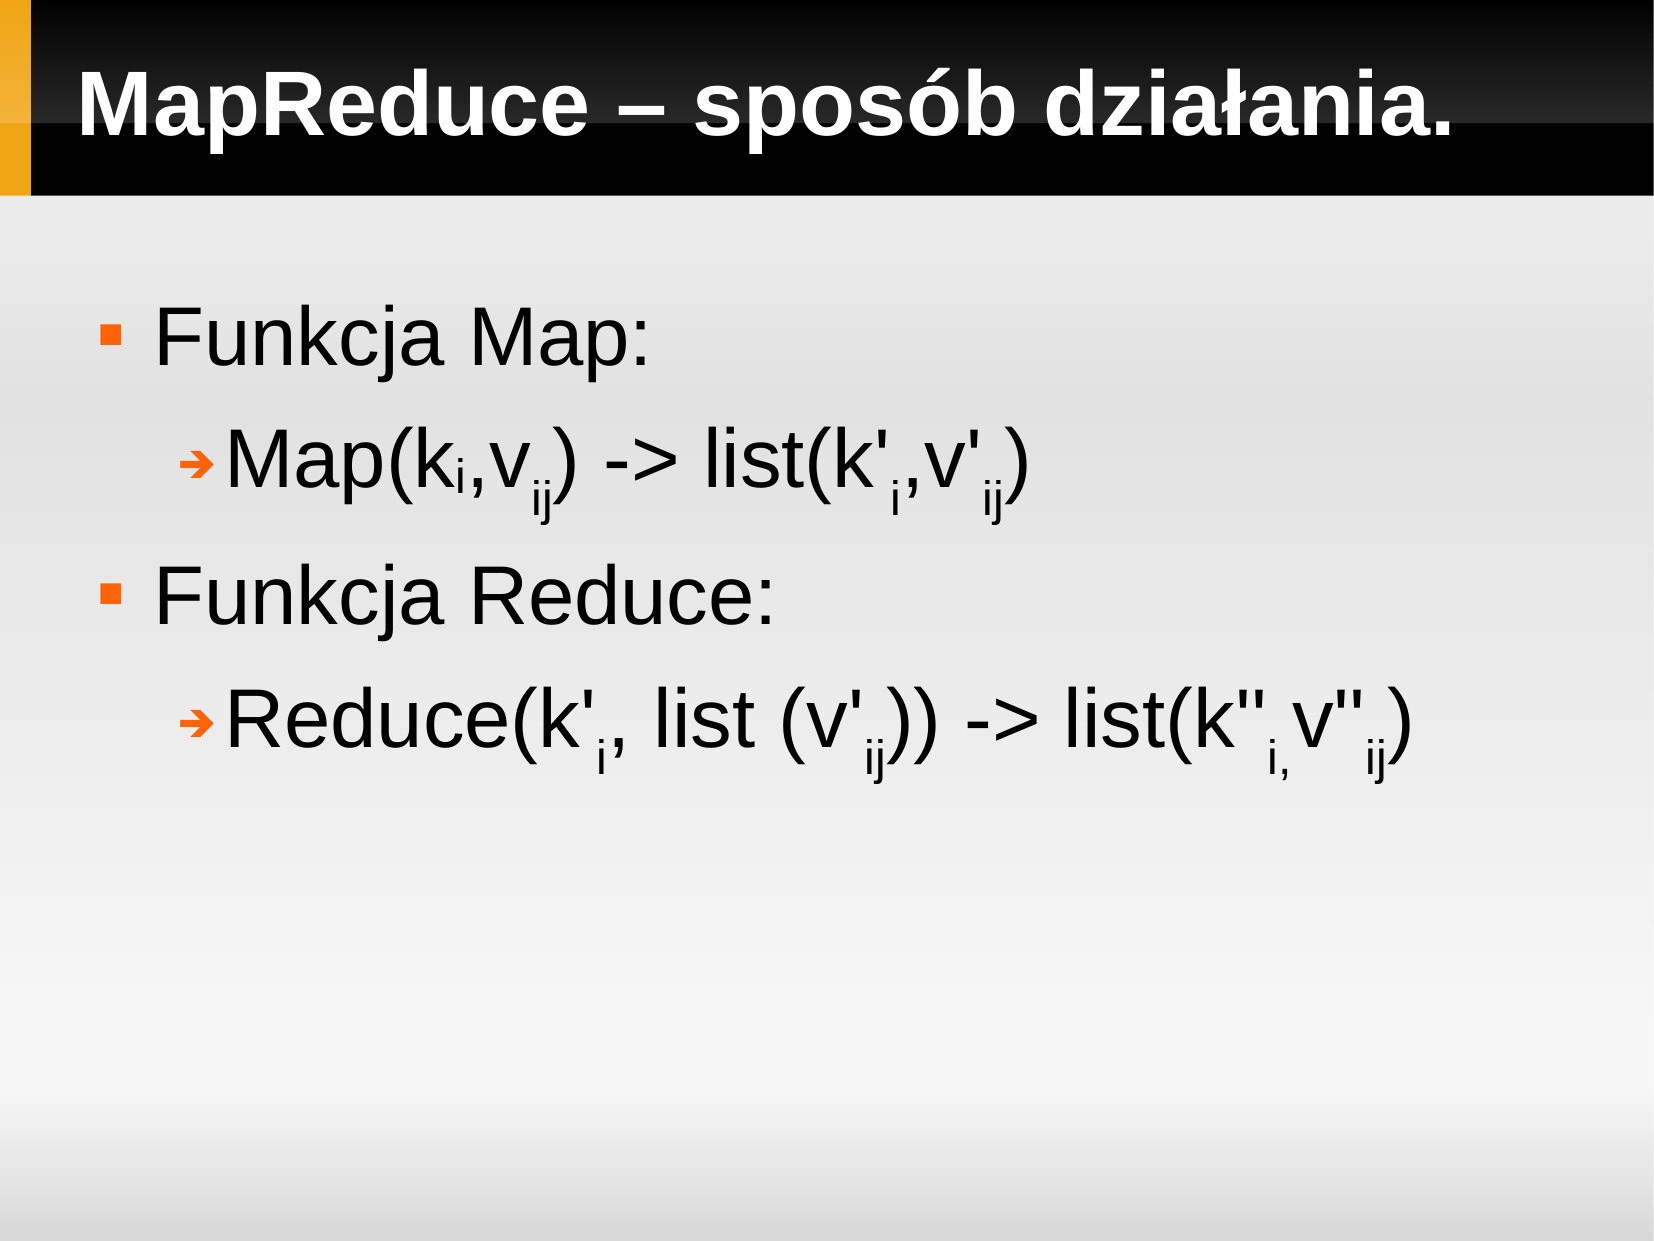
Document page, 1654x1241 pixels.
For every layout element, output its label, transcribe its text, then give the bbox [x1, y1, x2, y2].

list Funkcja Map: Map(ki,vij) -> list(k'i,v'ij) Funkcja Reduce: Reduce(k'i, list (v'ij)) -> list(k''i,v''ij) [82, 290, 1571, 1094]
picture [0, 0, 1654, 1241]
title MapReduce – sposób działania. [76, 7, 1565, 200]
